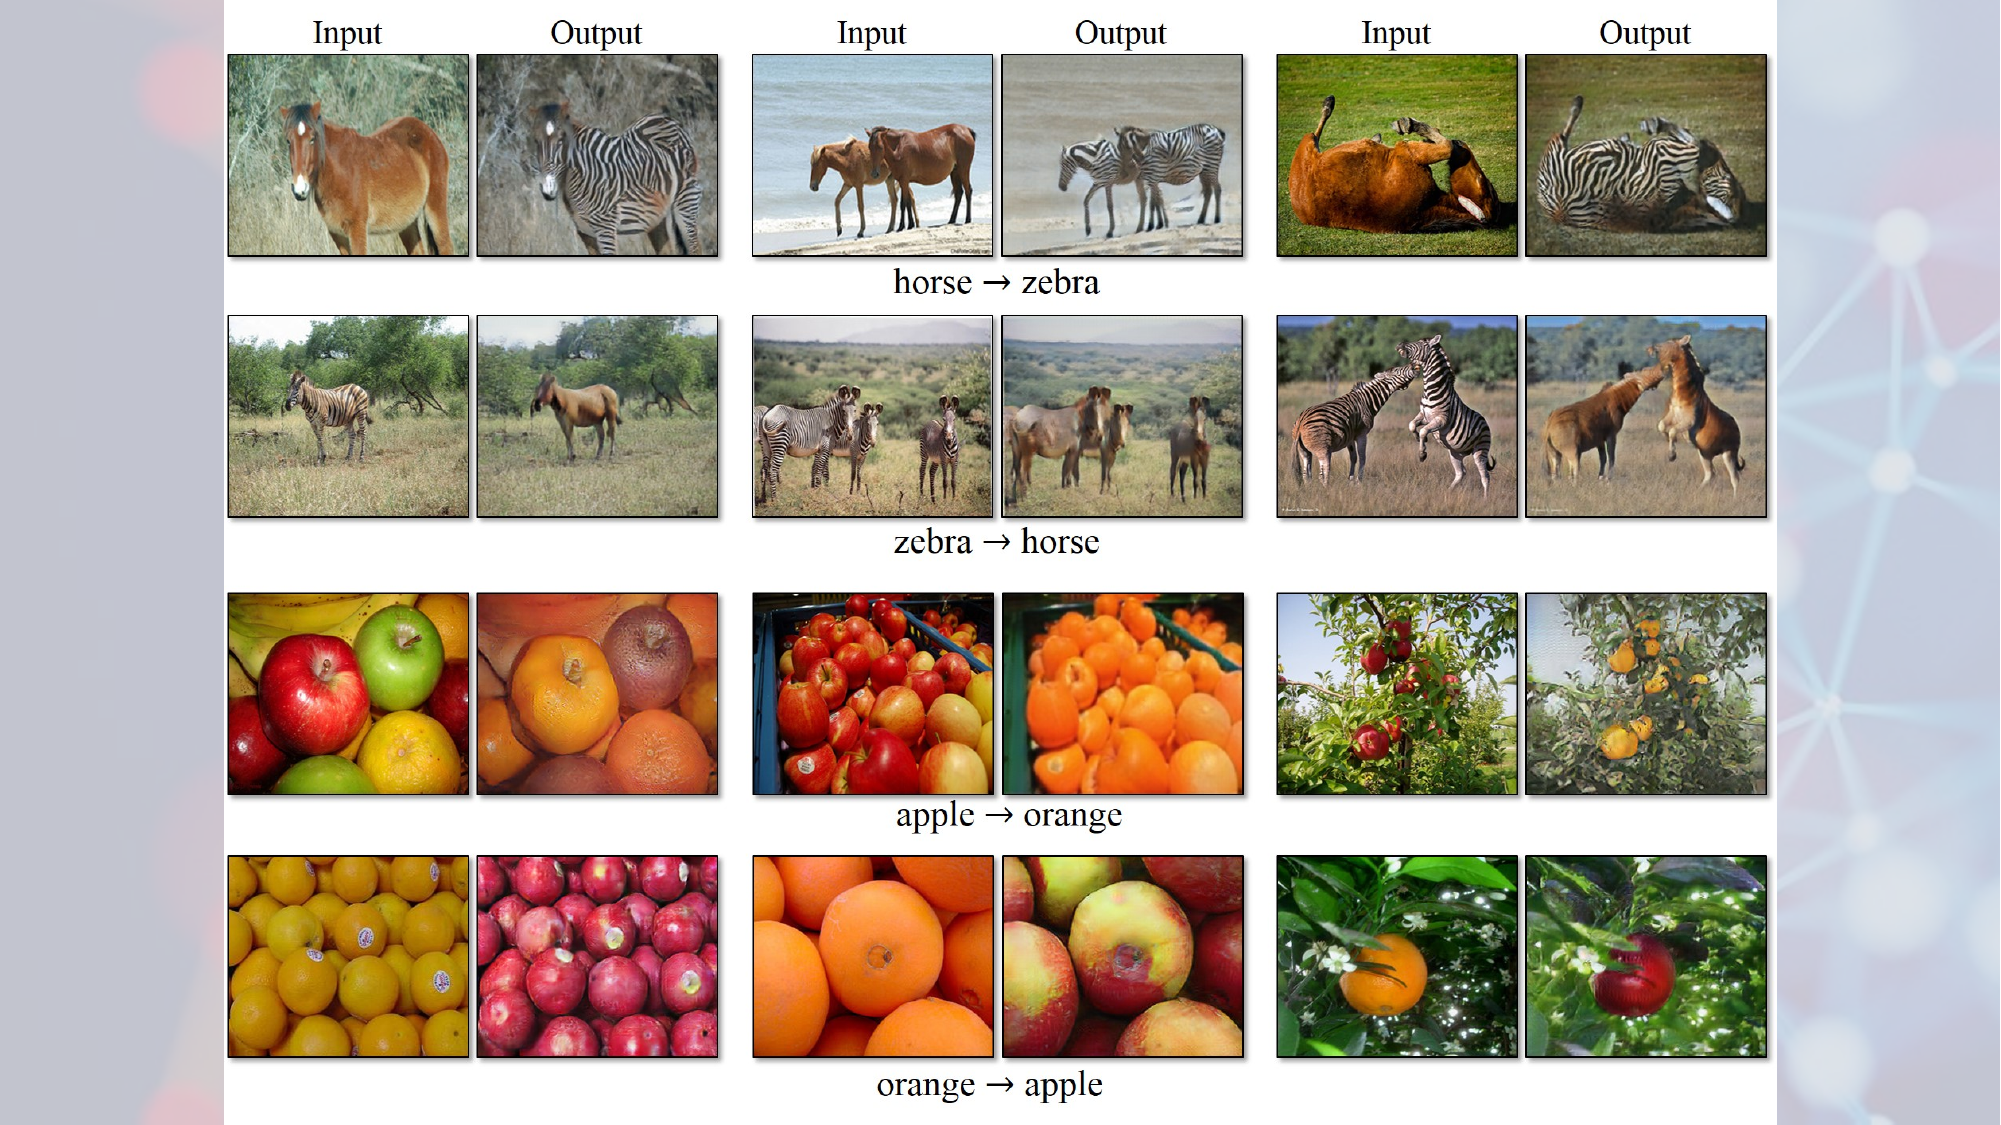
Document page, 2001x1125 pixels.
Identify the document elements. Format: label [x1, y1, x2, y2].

picture [224, 0, 1777, 1125]
